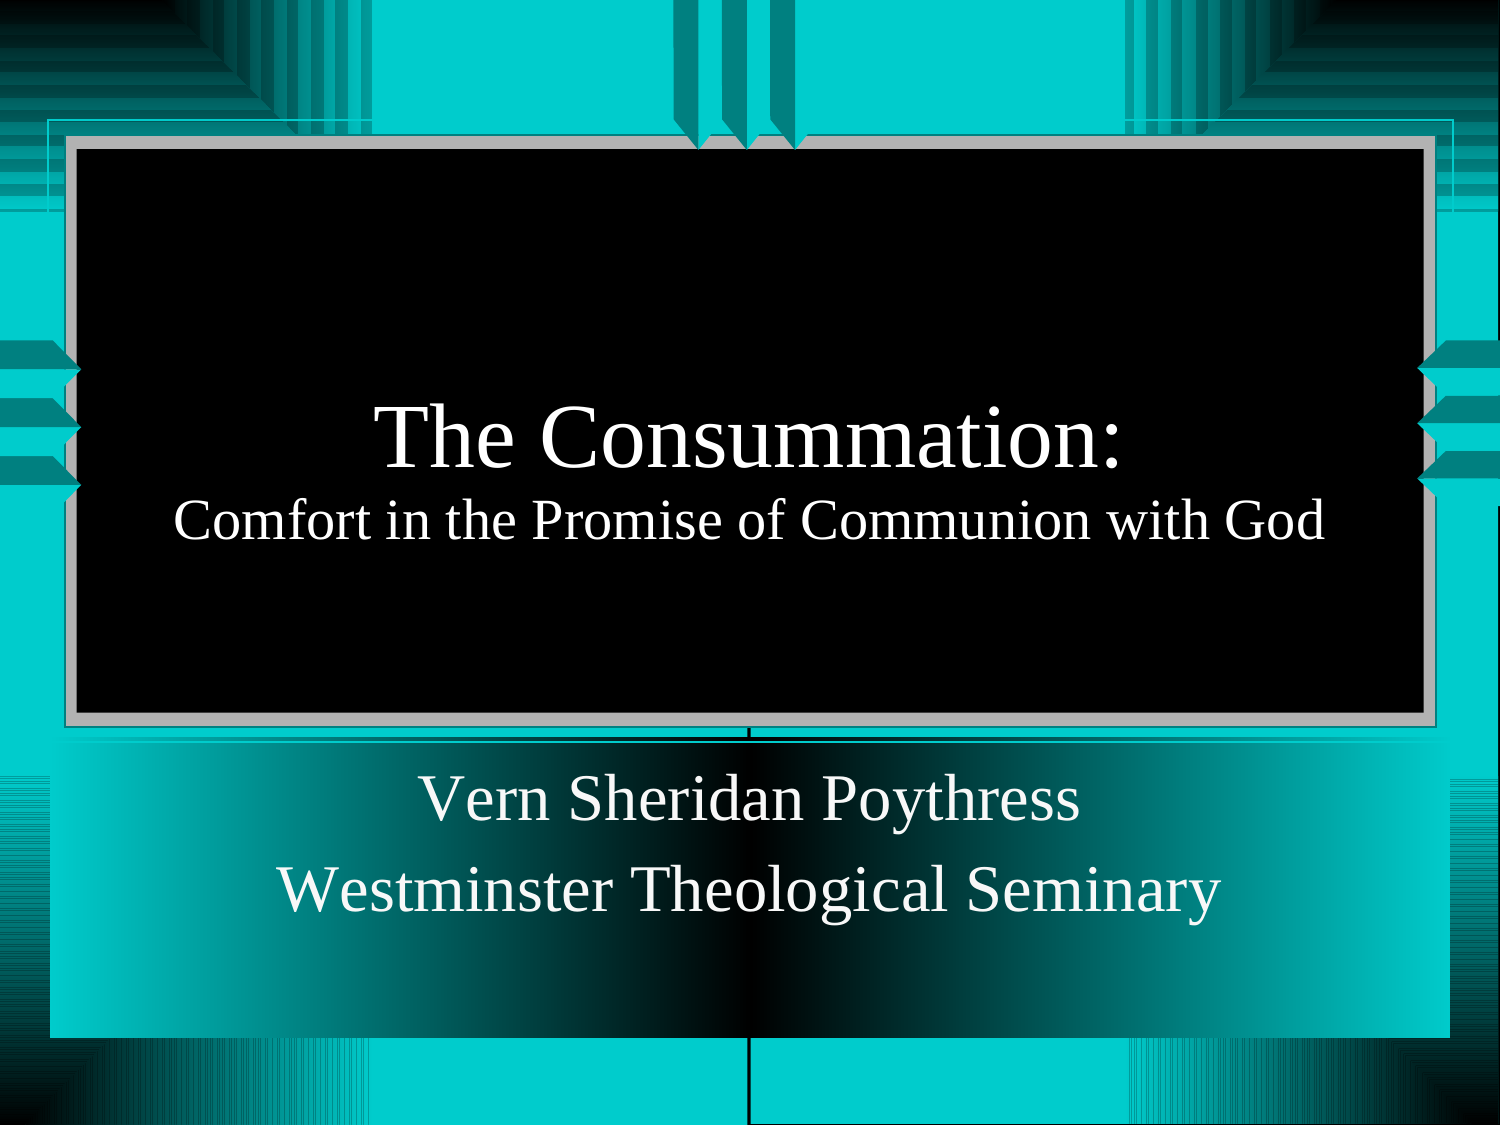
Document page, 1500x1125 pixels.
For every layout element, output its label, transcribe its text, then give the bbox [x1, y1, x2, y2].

title The Consummation: Comfort in the Promise of Communion with God [65, 374, 1435, 563]
subtitle Vern Sheridan Poythress Westminster Theological Seminary [13, 699, 1487, 988]
